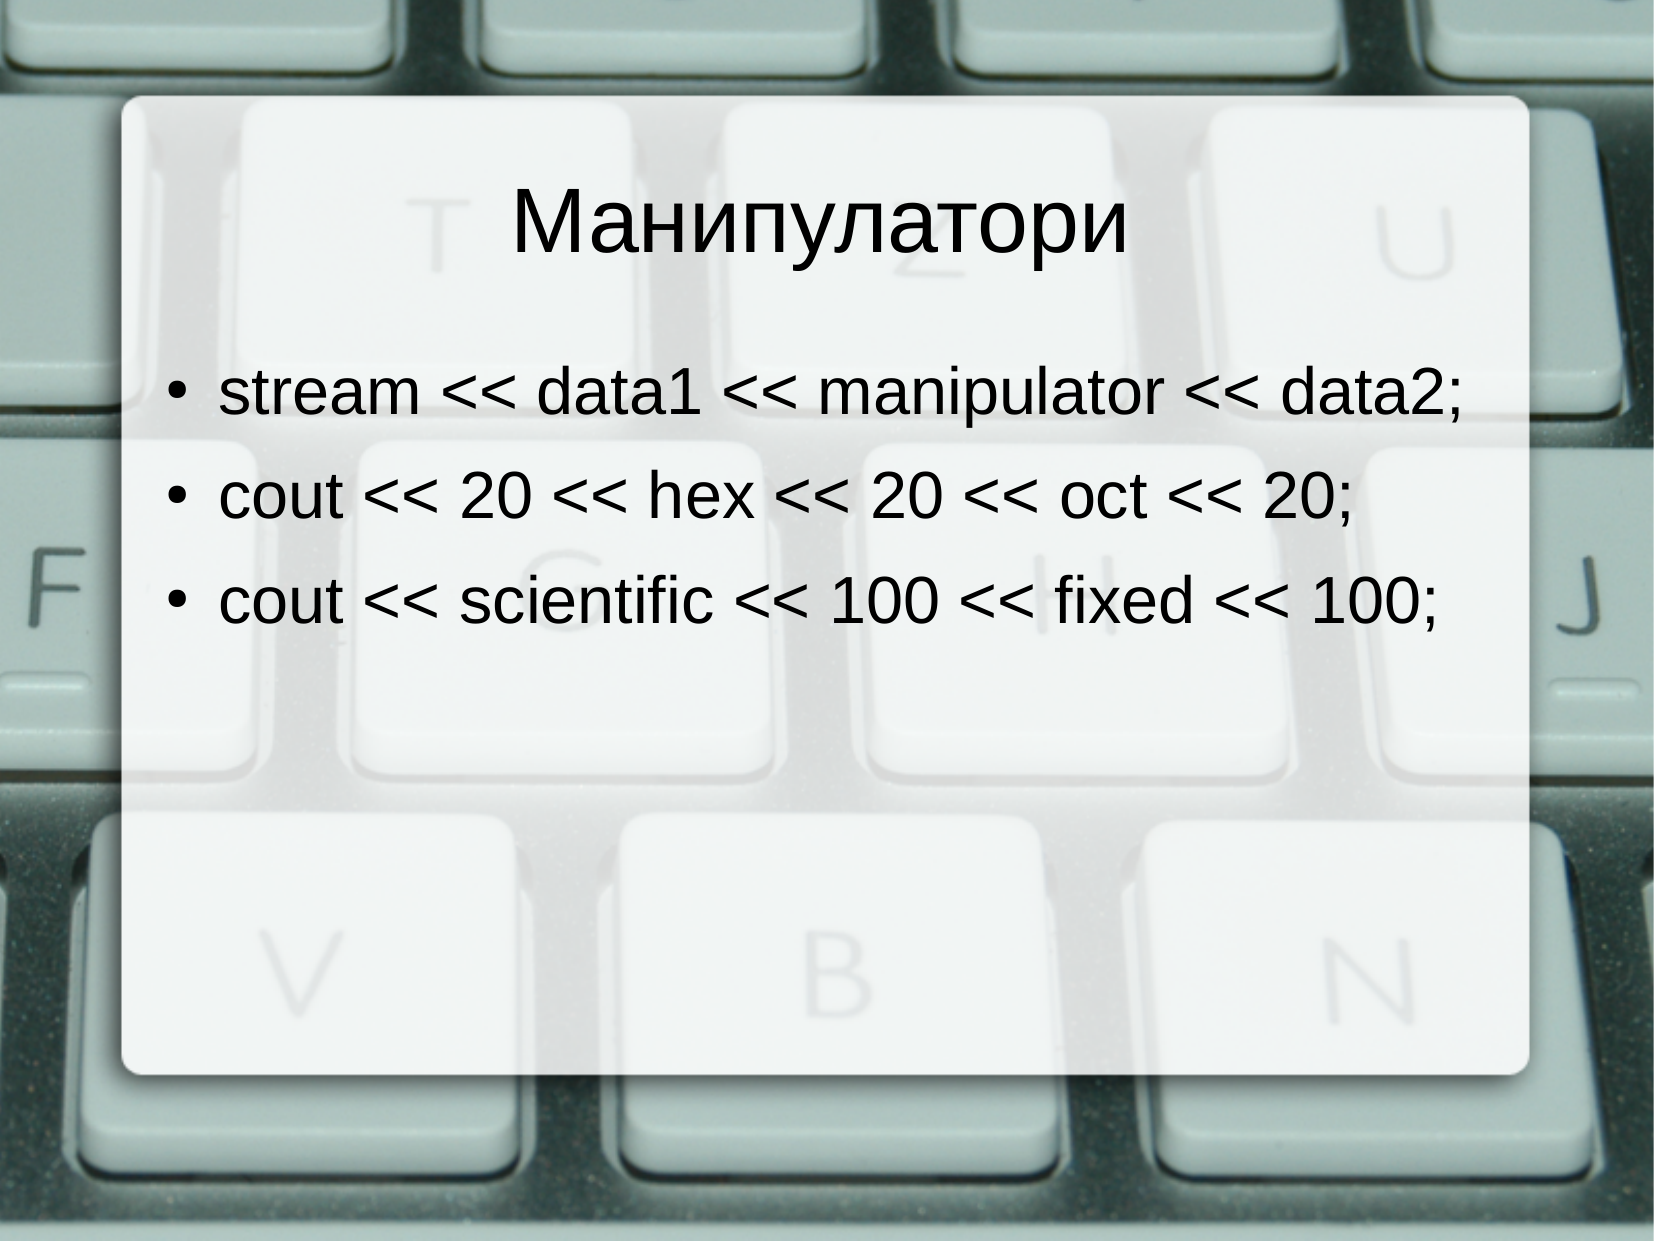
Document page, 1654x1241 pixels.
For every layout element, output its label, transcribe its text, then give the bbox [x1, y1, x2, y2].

list stream << data1 << manipulator << data2; cout << 20 << hex << 20 << oct << 20; cout << scientific << 100 << fixed << 100; [147, 354, 1506, 1074]
picture [0, 0, 1654, 1241]
title Манипулатори [135, 117, 1506, 325]
